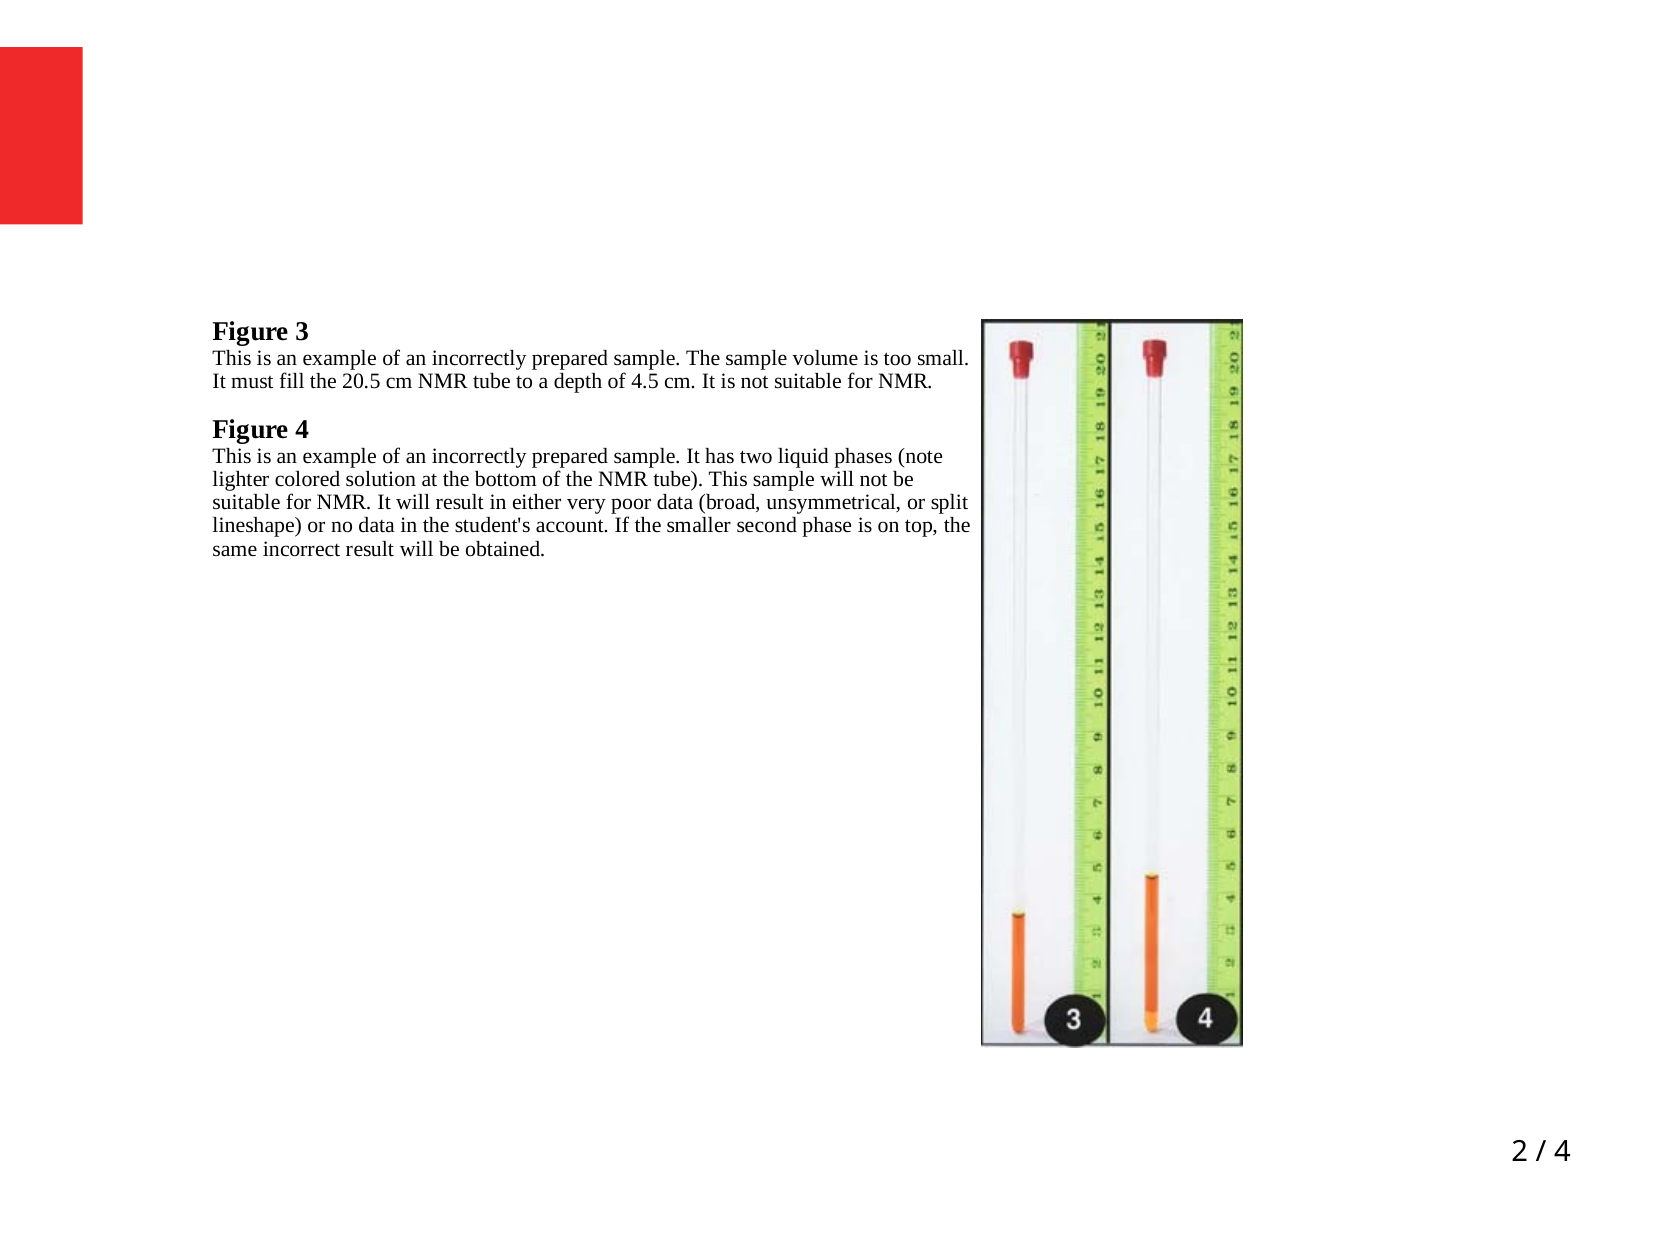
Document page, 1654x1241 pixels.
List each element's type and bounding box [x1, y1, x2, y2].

chart [92, 110, 1534, 1146]
